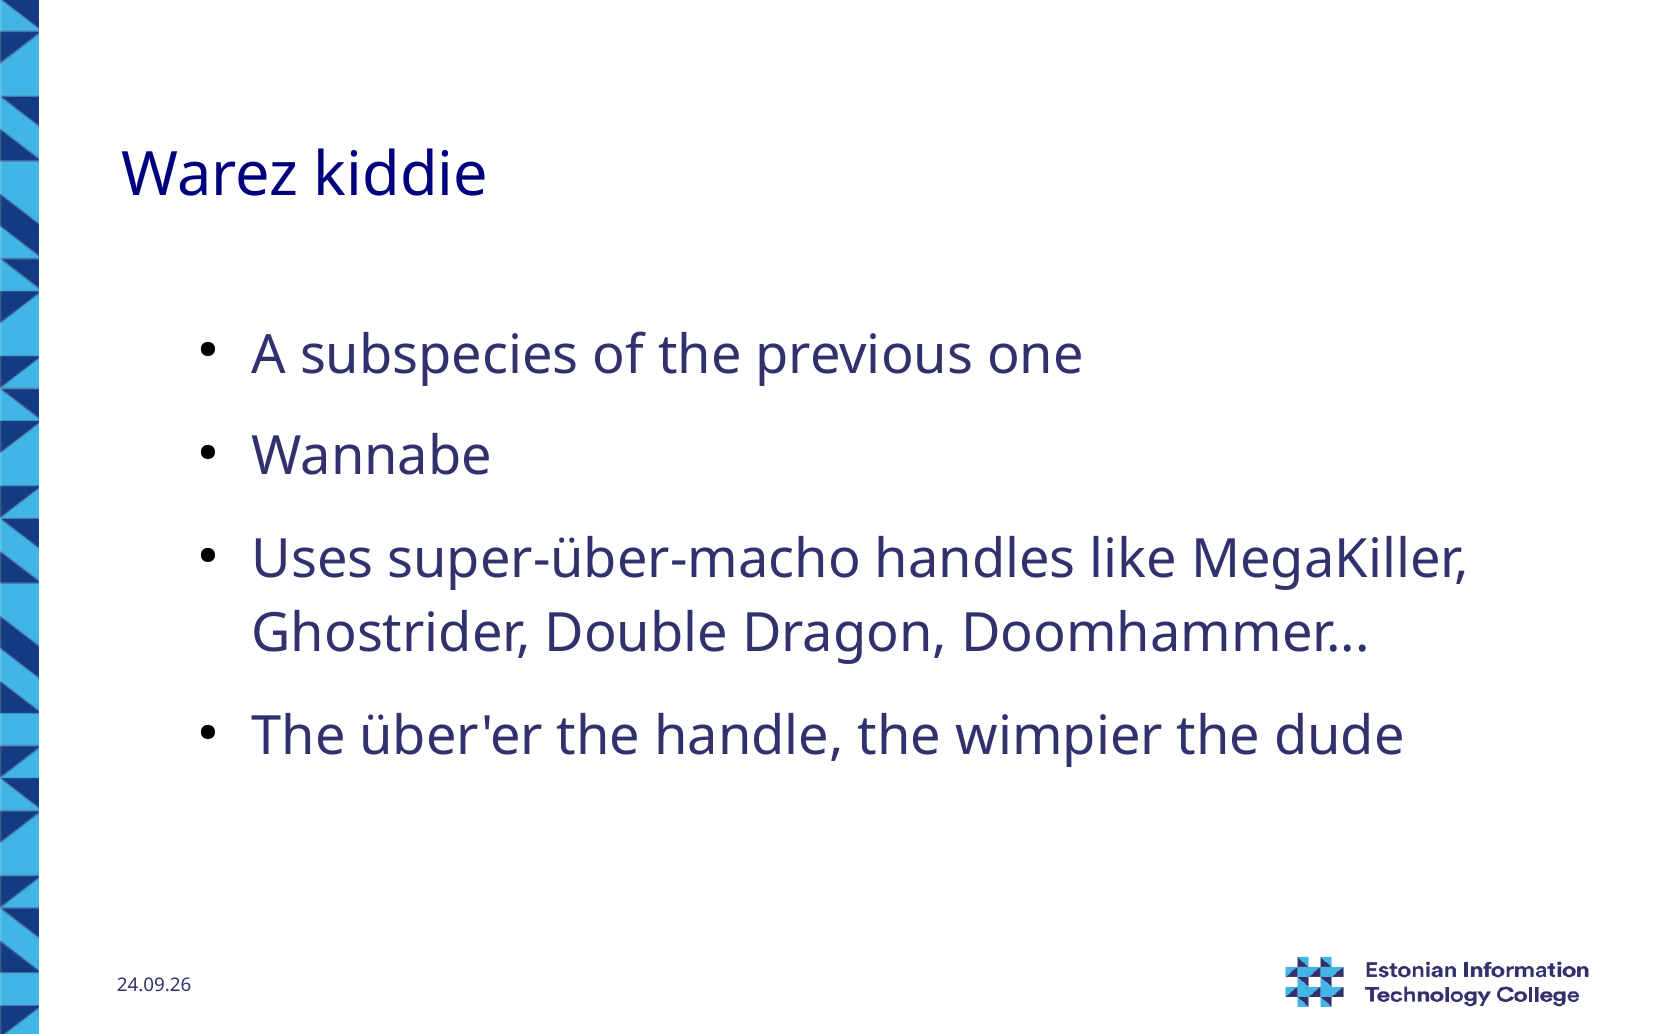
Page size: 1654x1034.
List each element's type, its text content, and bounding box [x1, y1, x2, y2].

title Warez kiddie [121, 85, 1534, 259]
list A subspecies of the previous one Wannabe Uses super-über-macho handles like MegaKiller, Ghostrider, Double Dragon, Doomhammer... The über'er the handle, the wimpier the dude [180, 318, 1593, 970]
